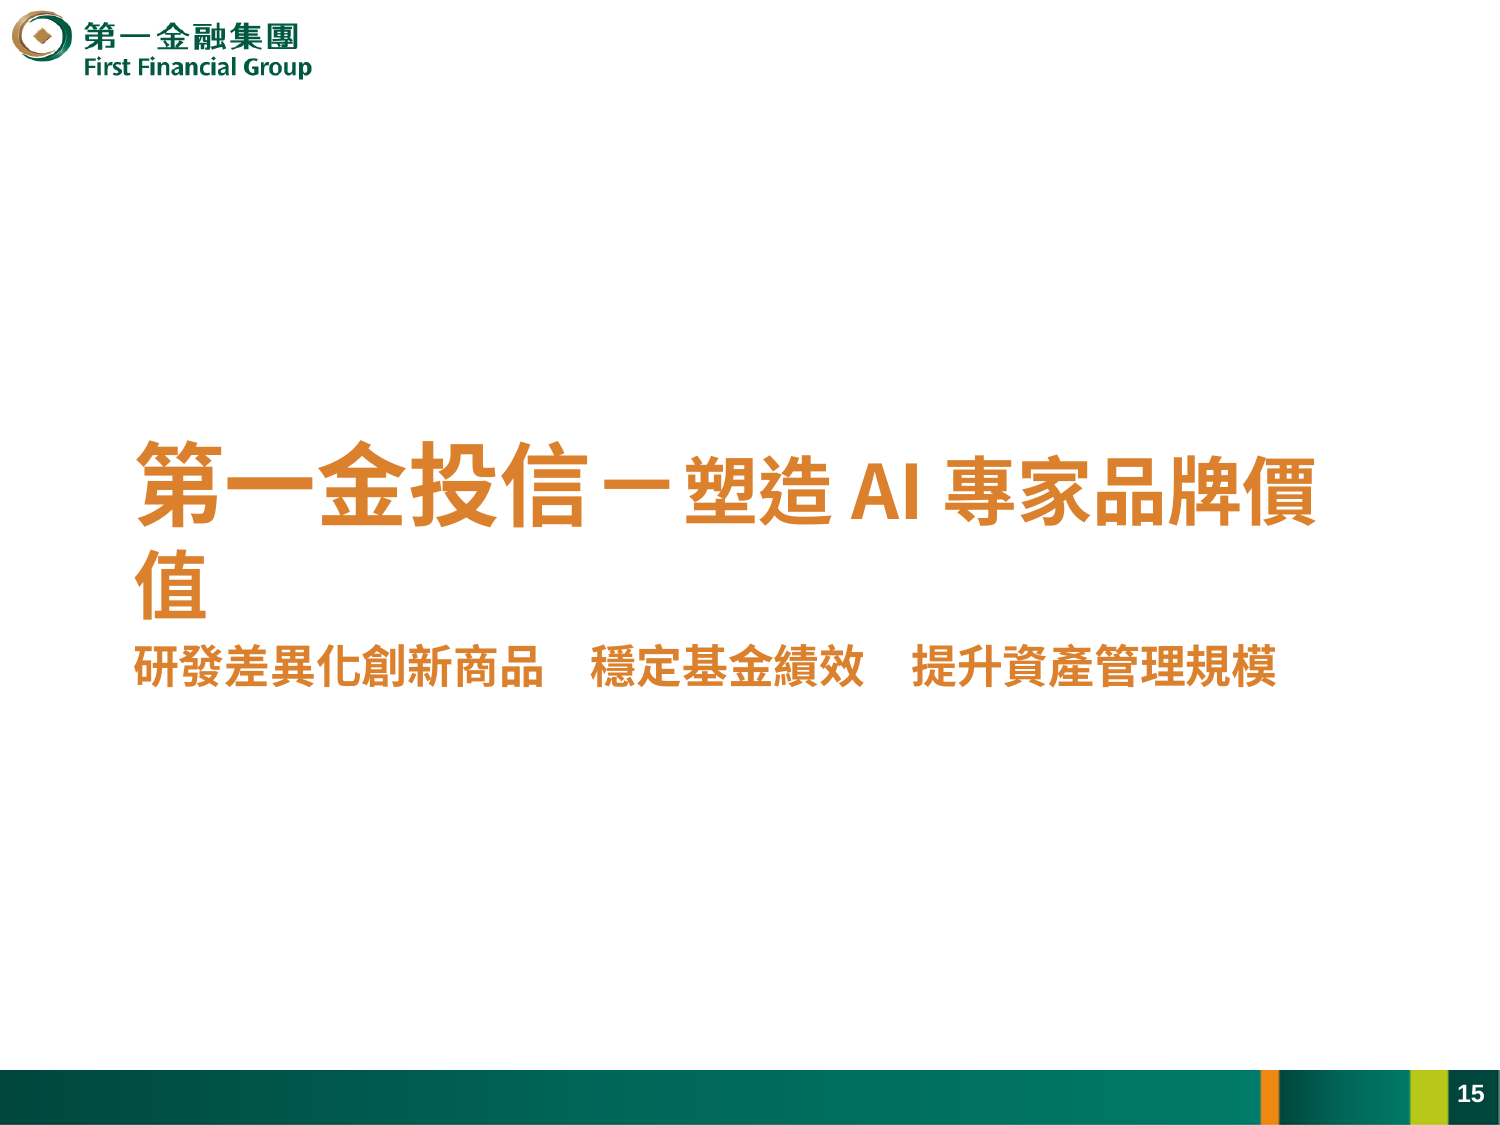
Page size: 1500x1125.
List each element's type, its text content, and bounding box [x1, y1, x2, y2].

picture [0, 1070, 1149, 1125]
list 第一金投信－塑造AI專家品牌價值 研發差異化創新商品 穩定基金績效 提升資產管理規模 [118, 420, 1394, 657]
slide_number <編號> [1149, 1070, 1500, 1125]
picture [11, 8, 313, 80]
